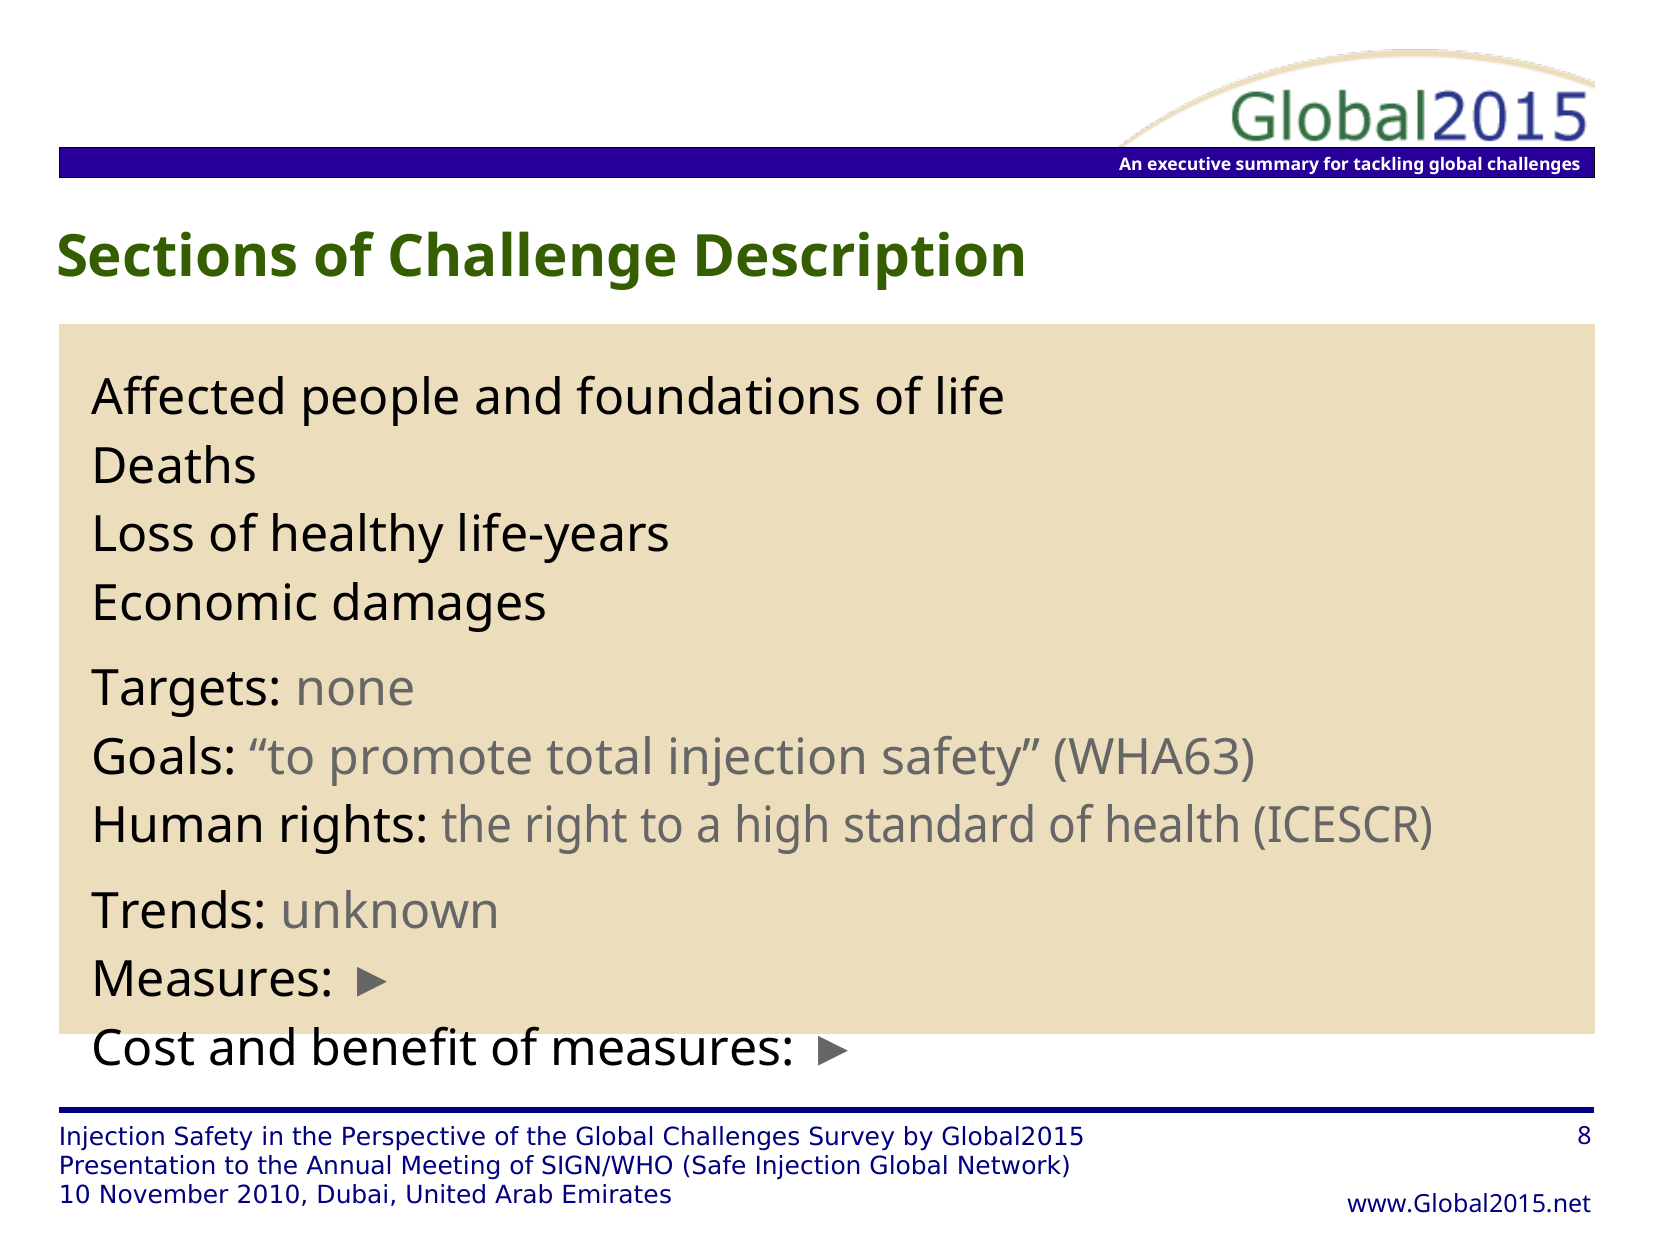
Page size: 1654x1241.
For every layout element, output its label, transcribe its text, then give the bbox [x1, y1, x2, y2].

text_box Sections of Challenge Description Affected people and foundations of life Deaths Loss of healthy life-years Economic damages Targets: none Goals: “to promote total injection safety” (WHA63) Human rights: the right to a high standard of health (ICESCR) Trends: unknown Measures: ► Cost and benefit of measures: ► [41, 206, 1636, 1058]
picture [1119, 48, 1595, 147]
